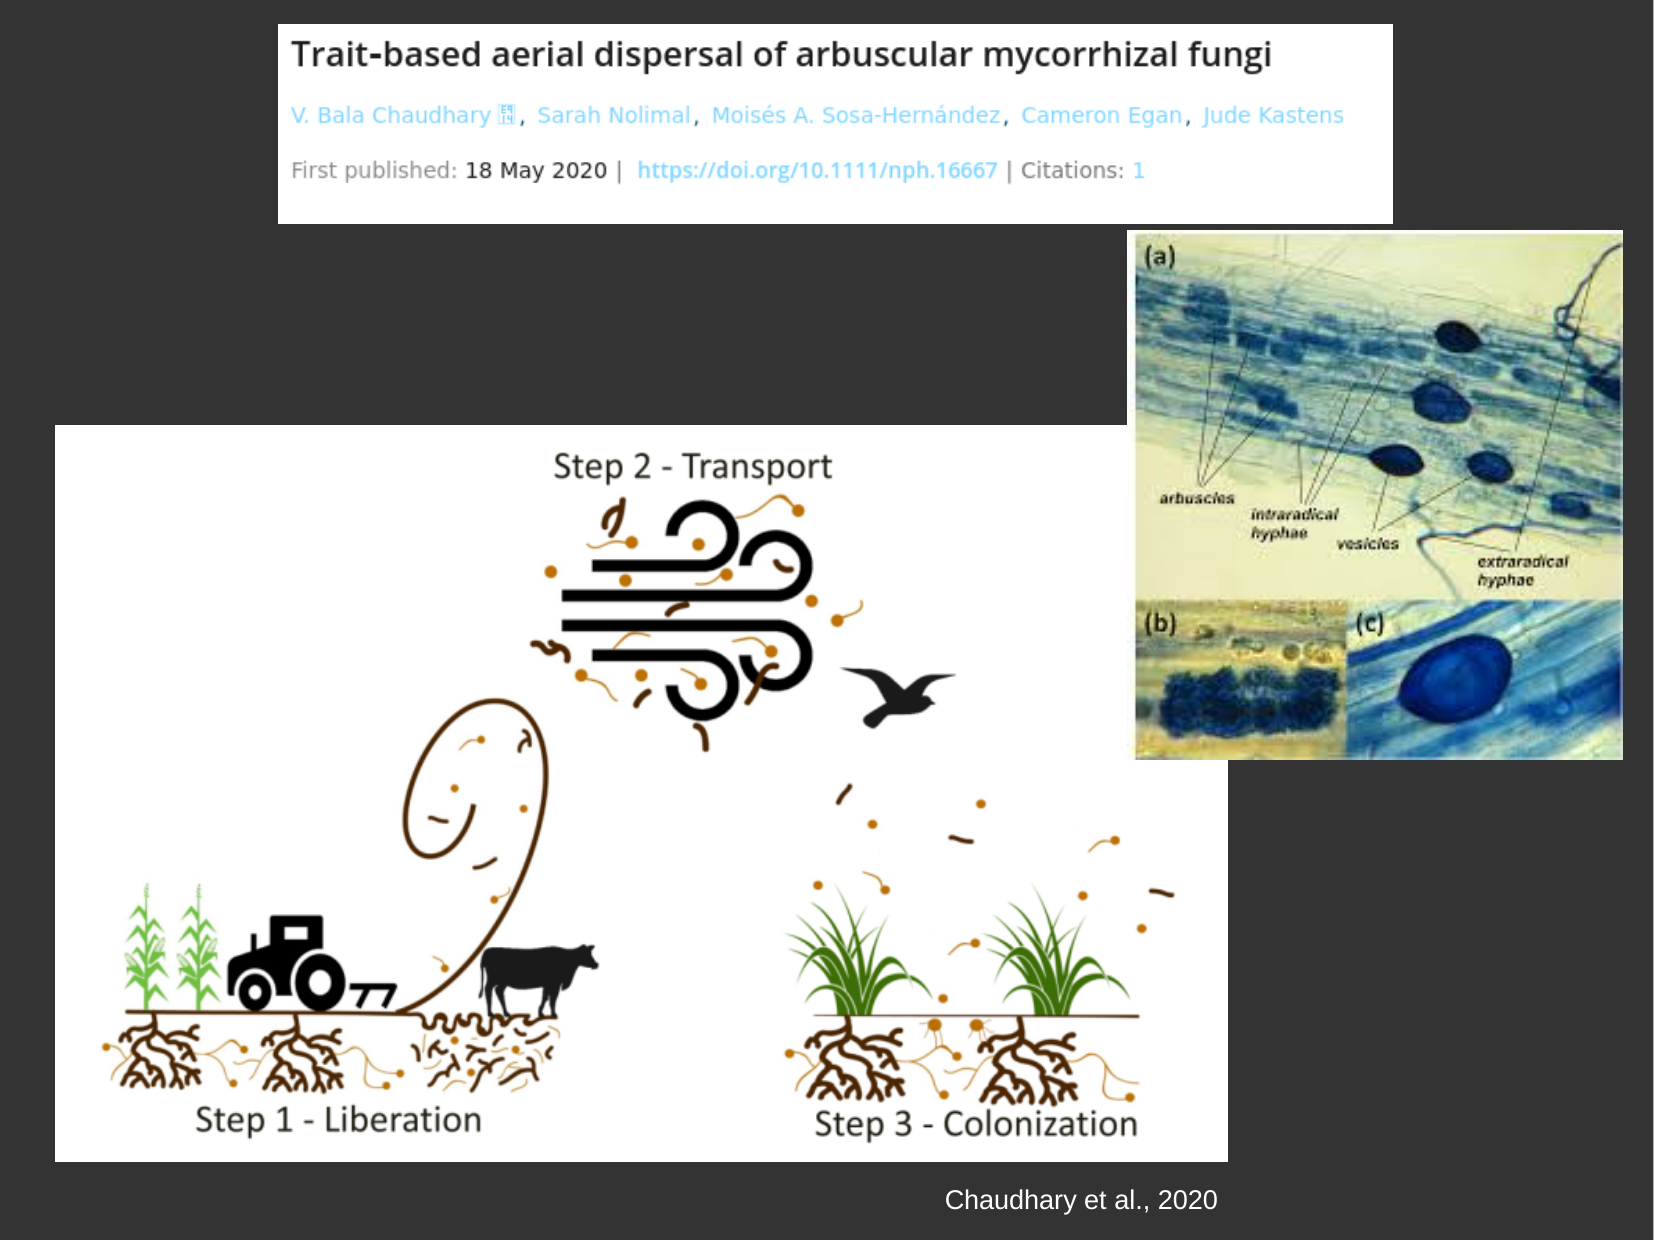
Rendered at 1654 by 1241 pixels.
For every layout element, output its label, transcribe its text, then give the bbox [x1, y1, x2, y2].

text_box Chaudhary et al., 2020 [474, 1177, 1233, 1223]
picture [278, 24, 1393, 224]
picture [55, 230, 1623, 1162]
